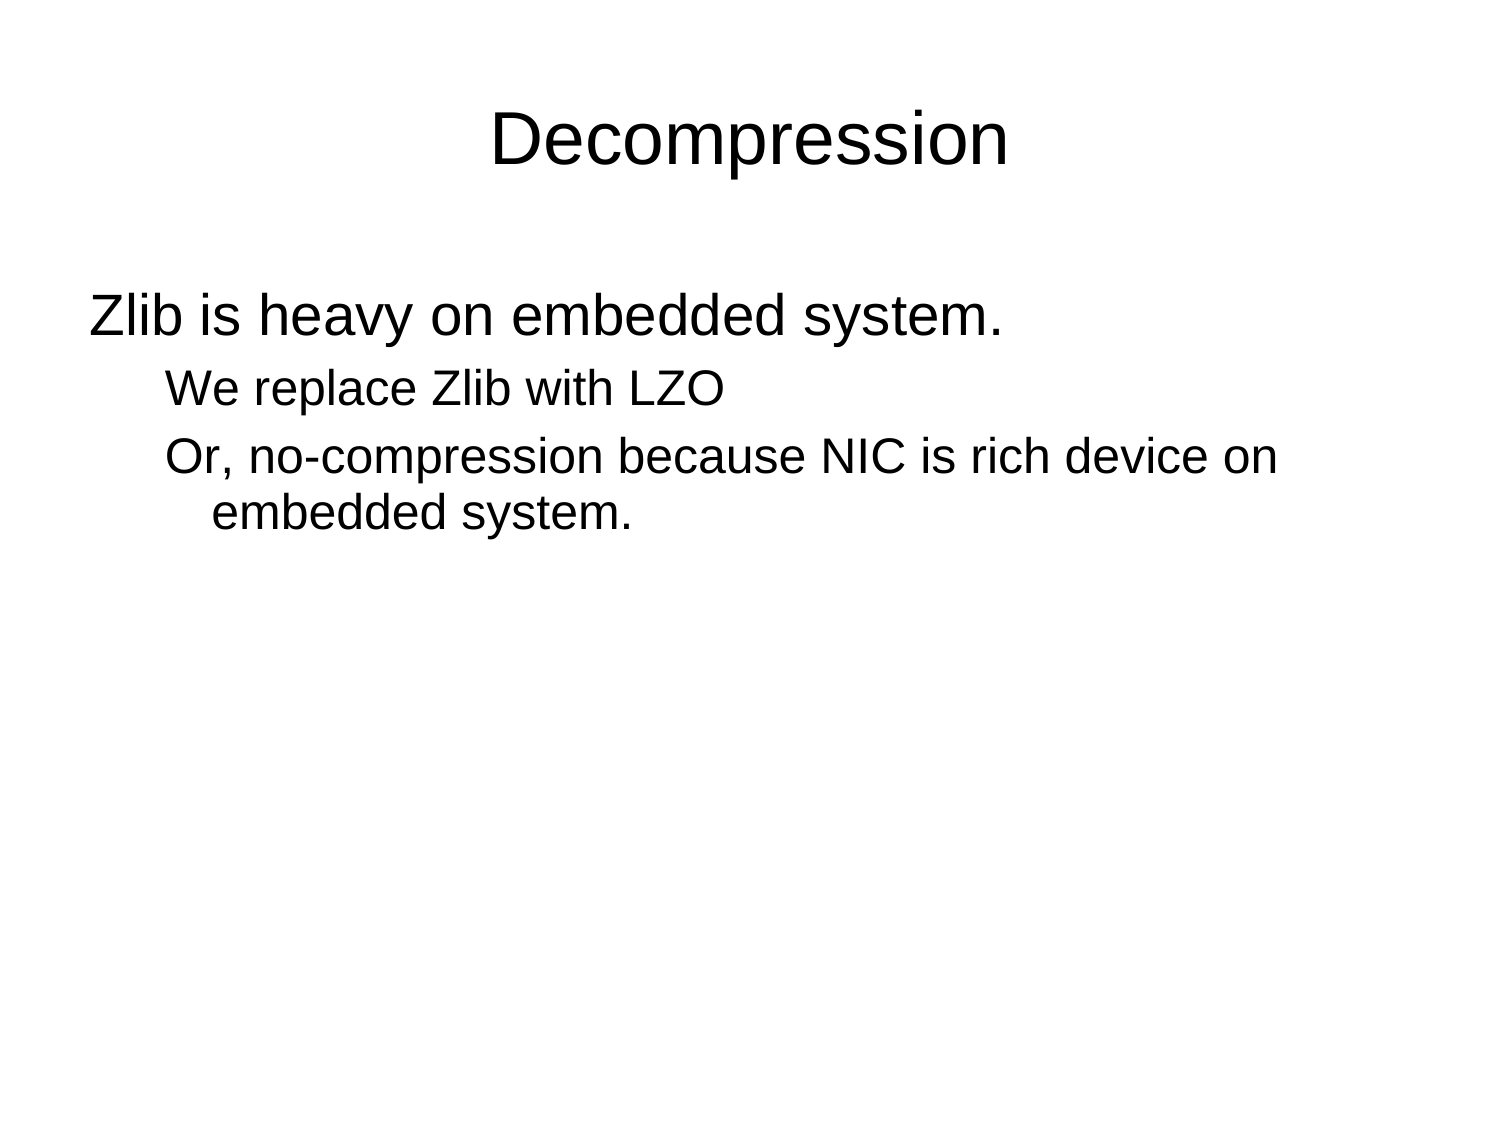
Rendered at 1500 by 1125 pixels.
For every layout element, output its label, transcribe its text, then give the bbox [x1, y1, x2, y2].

list Zlib is heavy on embedded system. We replace Zlib with LZO Or, no-compression because NIC is rich device on embedded system. [74, 275, 1463, 1026]
title Decompression [75, 45, 1426, 233]
